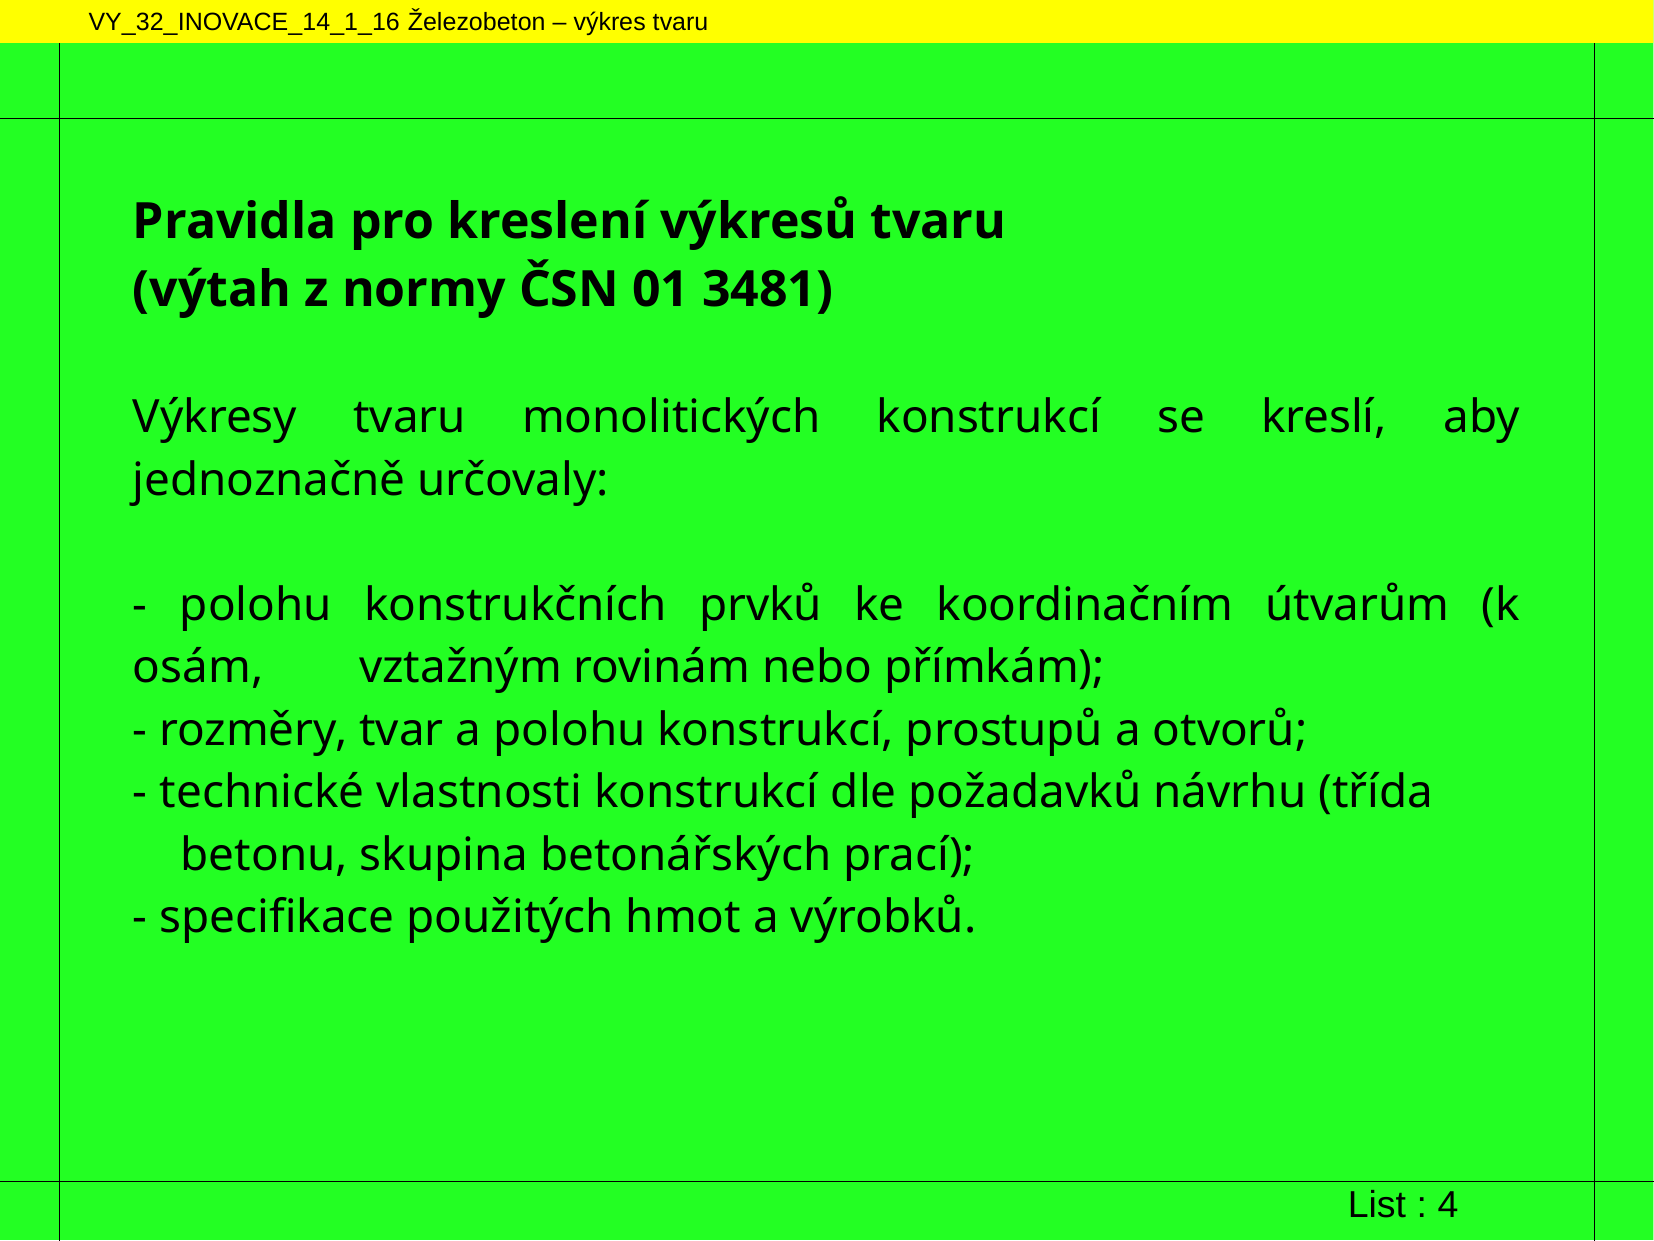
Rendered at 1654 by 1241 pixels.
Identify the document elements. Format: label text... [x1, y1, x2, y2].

text_box VY_32_INOVACE_14_1_16 Železobeton – výkres tvaru [0, 0, 1654, 43]
text_box Pravidla pro kreslení výkresů tvaru (výtah z normy ČSN 01 3481) Výkresy tvaru monolitických konstrukcí se kreslí, aby jednoznačně určovaly: - polohu konstrukčních prvků ke koordinačním útvarům (k osám, vztažným rovinám nebo přímkám); - rozměry, tvar a polohu konstrukcí, prostupů a otvorů; - technické vlastnosti konstrukcí dle požadavků návrhu (třída betonu, skupina betonářských prací); - specifikace použitých hmot a výrobků. [118, 177, 1536, 887]
text_box List : <číslo> [1357, 1176, 1599, 1241]
